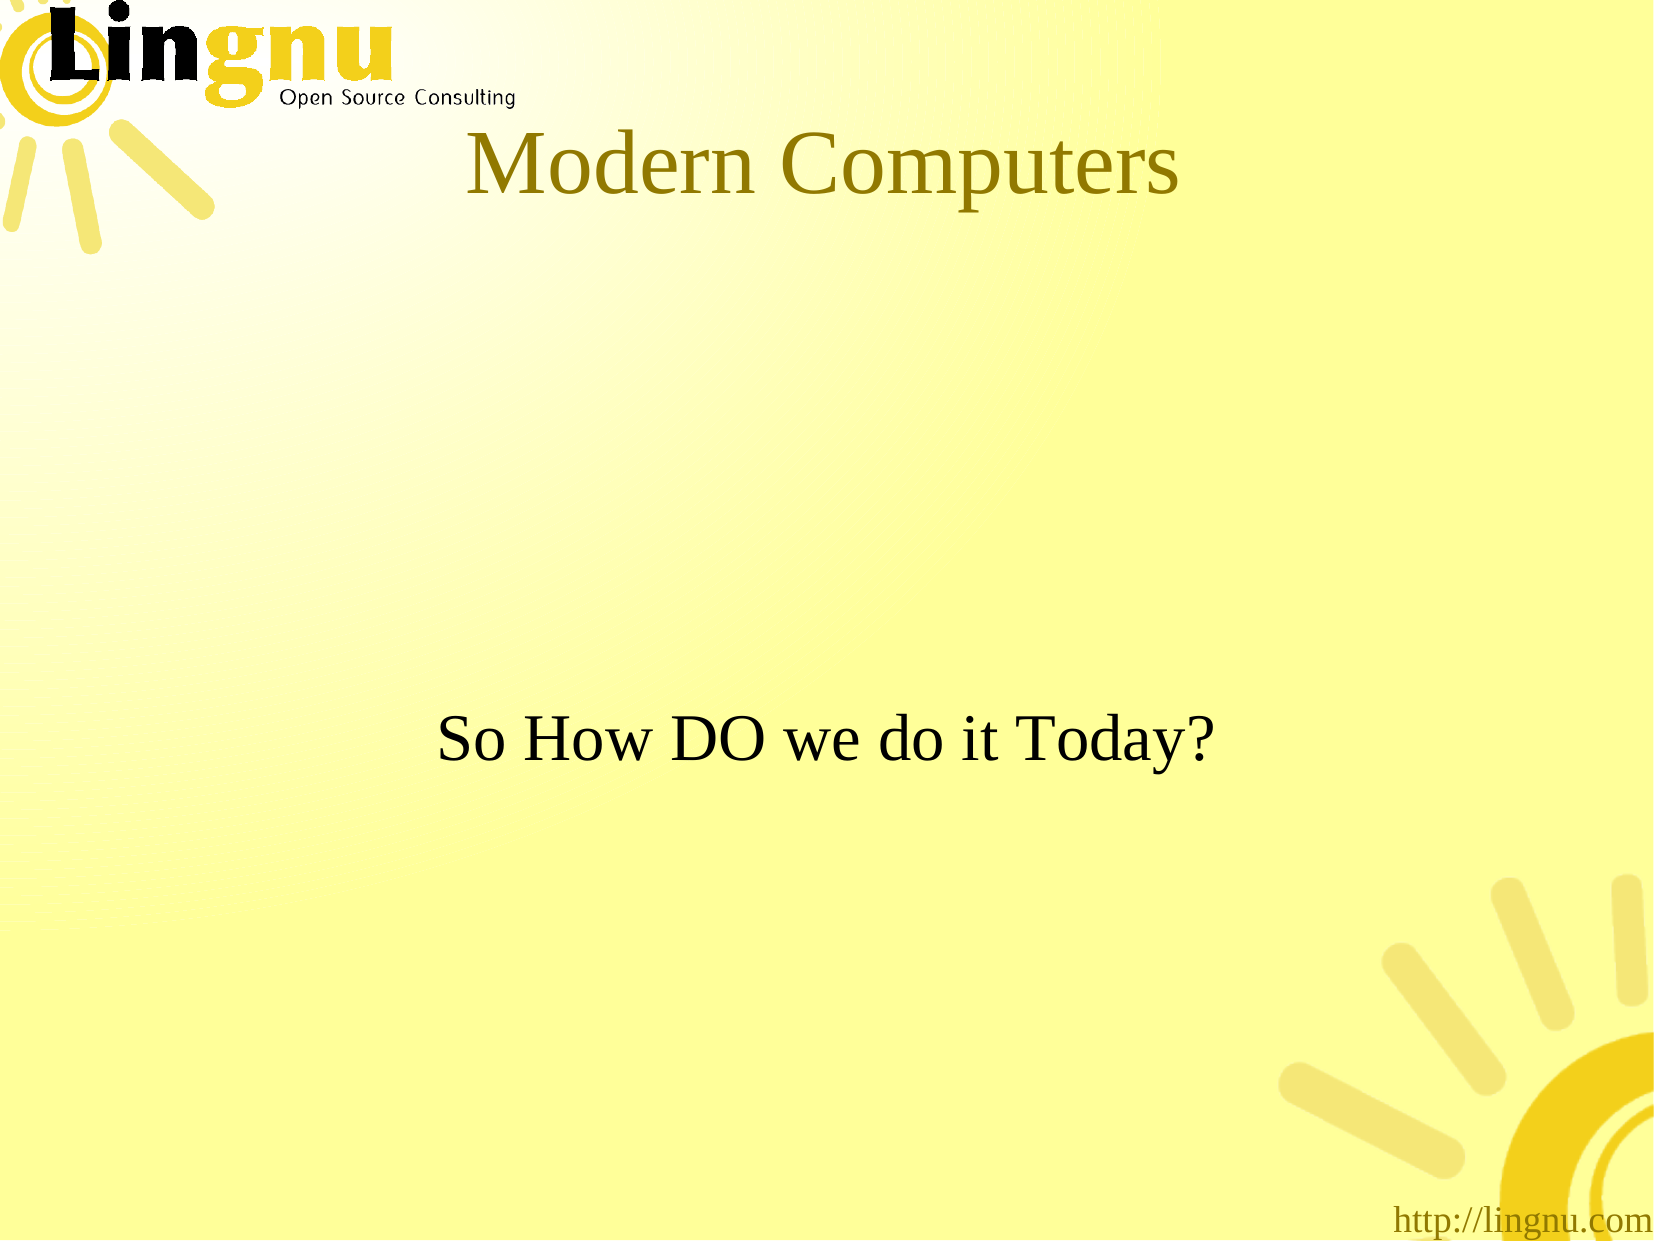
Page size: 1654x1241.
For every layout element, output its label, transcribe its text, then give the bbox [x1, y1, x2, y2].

picture [1256, 871, 1654, 1241]
picture [0, 0, 516, 256]
subtitle So How DO we do it Today? [29, 265, 1625, 1211]
title Modern Computers [118, 58, 1531, 265]
